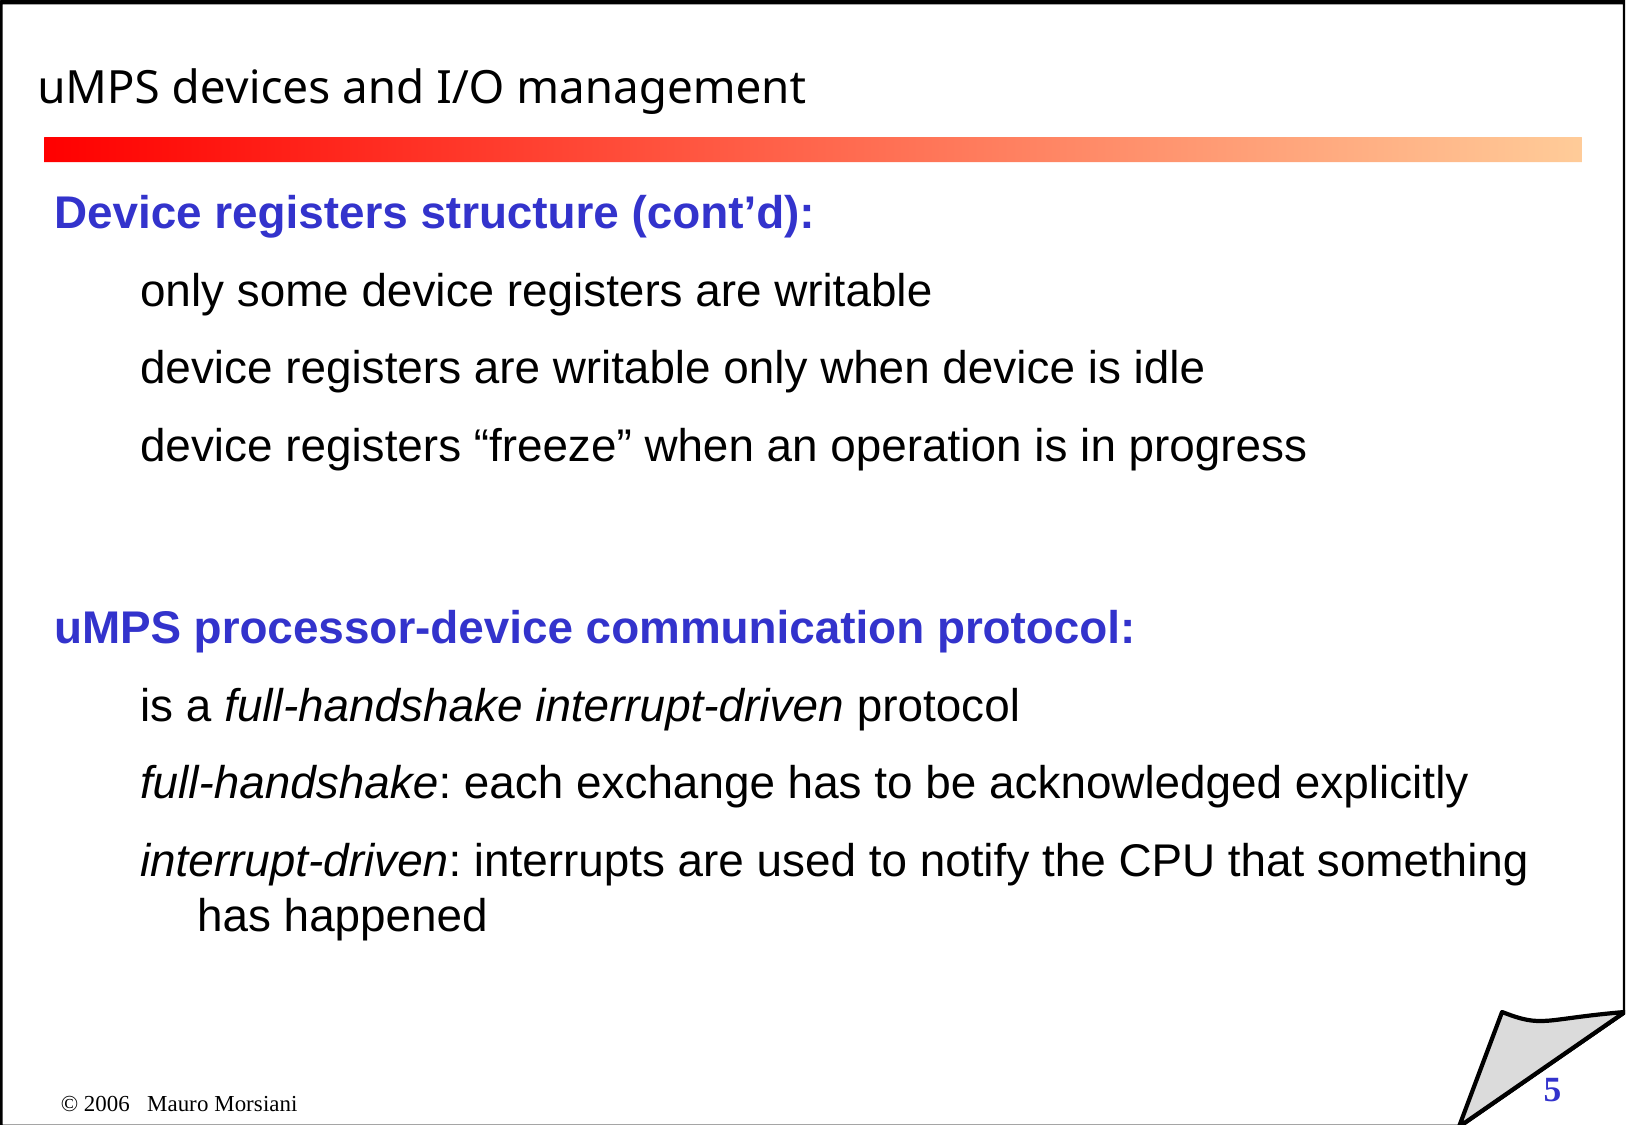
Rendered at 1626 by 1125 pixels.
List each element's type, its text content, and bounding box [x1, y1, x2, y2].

title uMPS devices and I/O management [37, 44, 1588, 131]
list Device registers structure (cont’d): only some device registers are writable device registers are writable only when device is idle device registers “freeze” when an operation is in progress uMPS processor-device communication protocol: is a full-handshake interrupt-driven protocol full-handshake: each exchange has to be acknowledged explicitly interrupt-driven: interrupts are used to notify the CPU that something has happened [54, 187, 1571, 1124]
